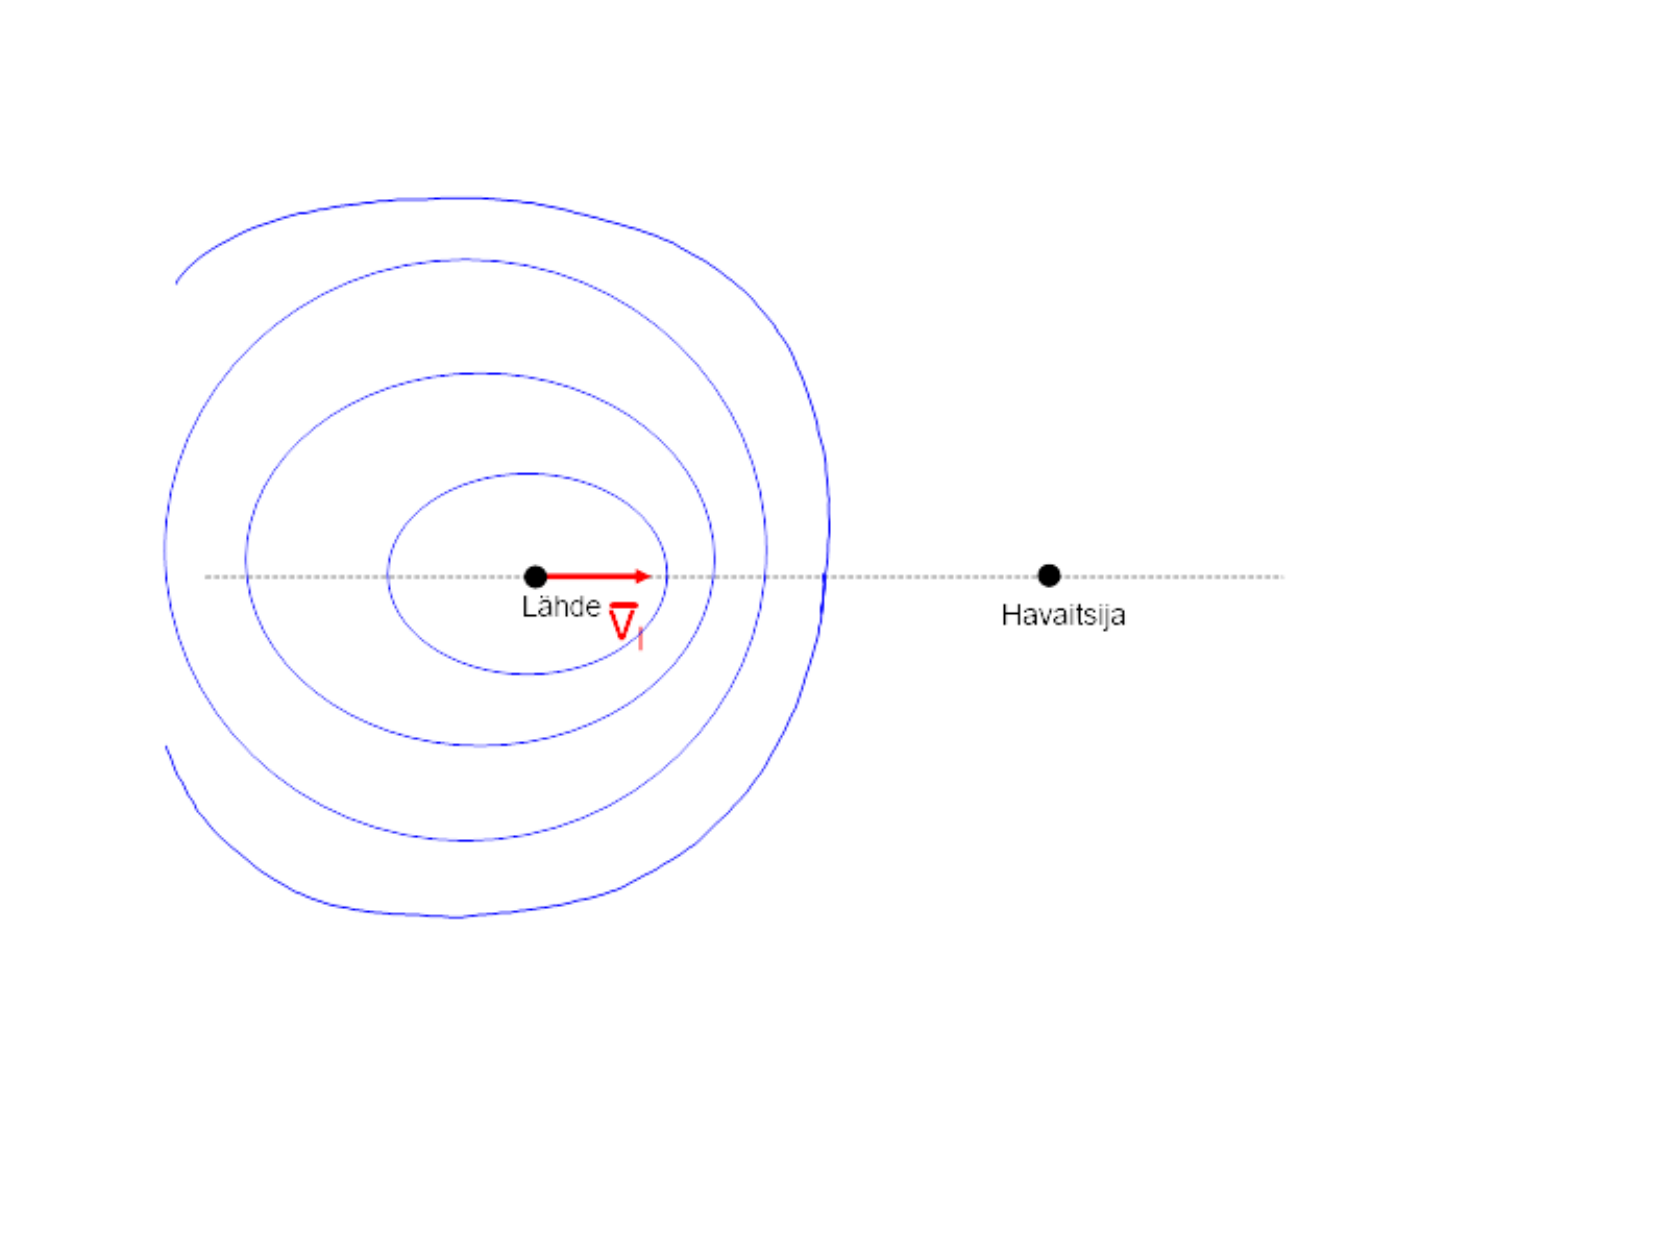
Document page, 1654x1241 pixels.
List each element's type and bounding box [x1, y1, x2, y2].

picture [122, 123, 1323, 957]
